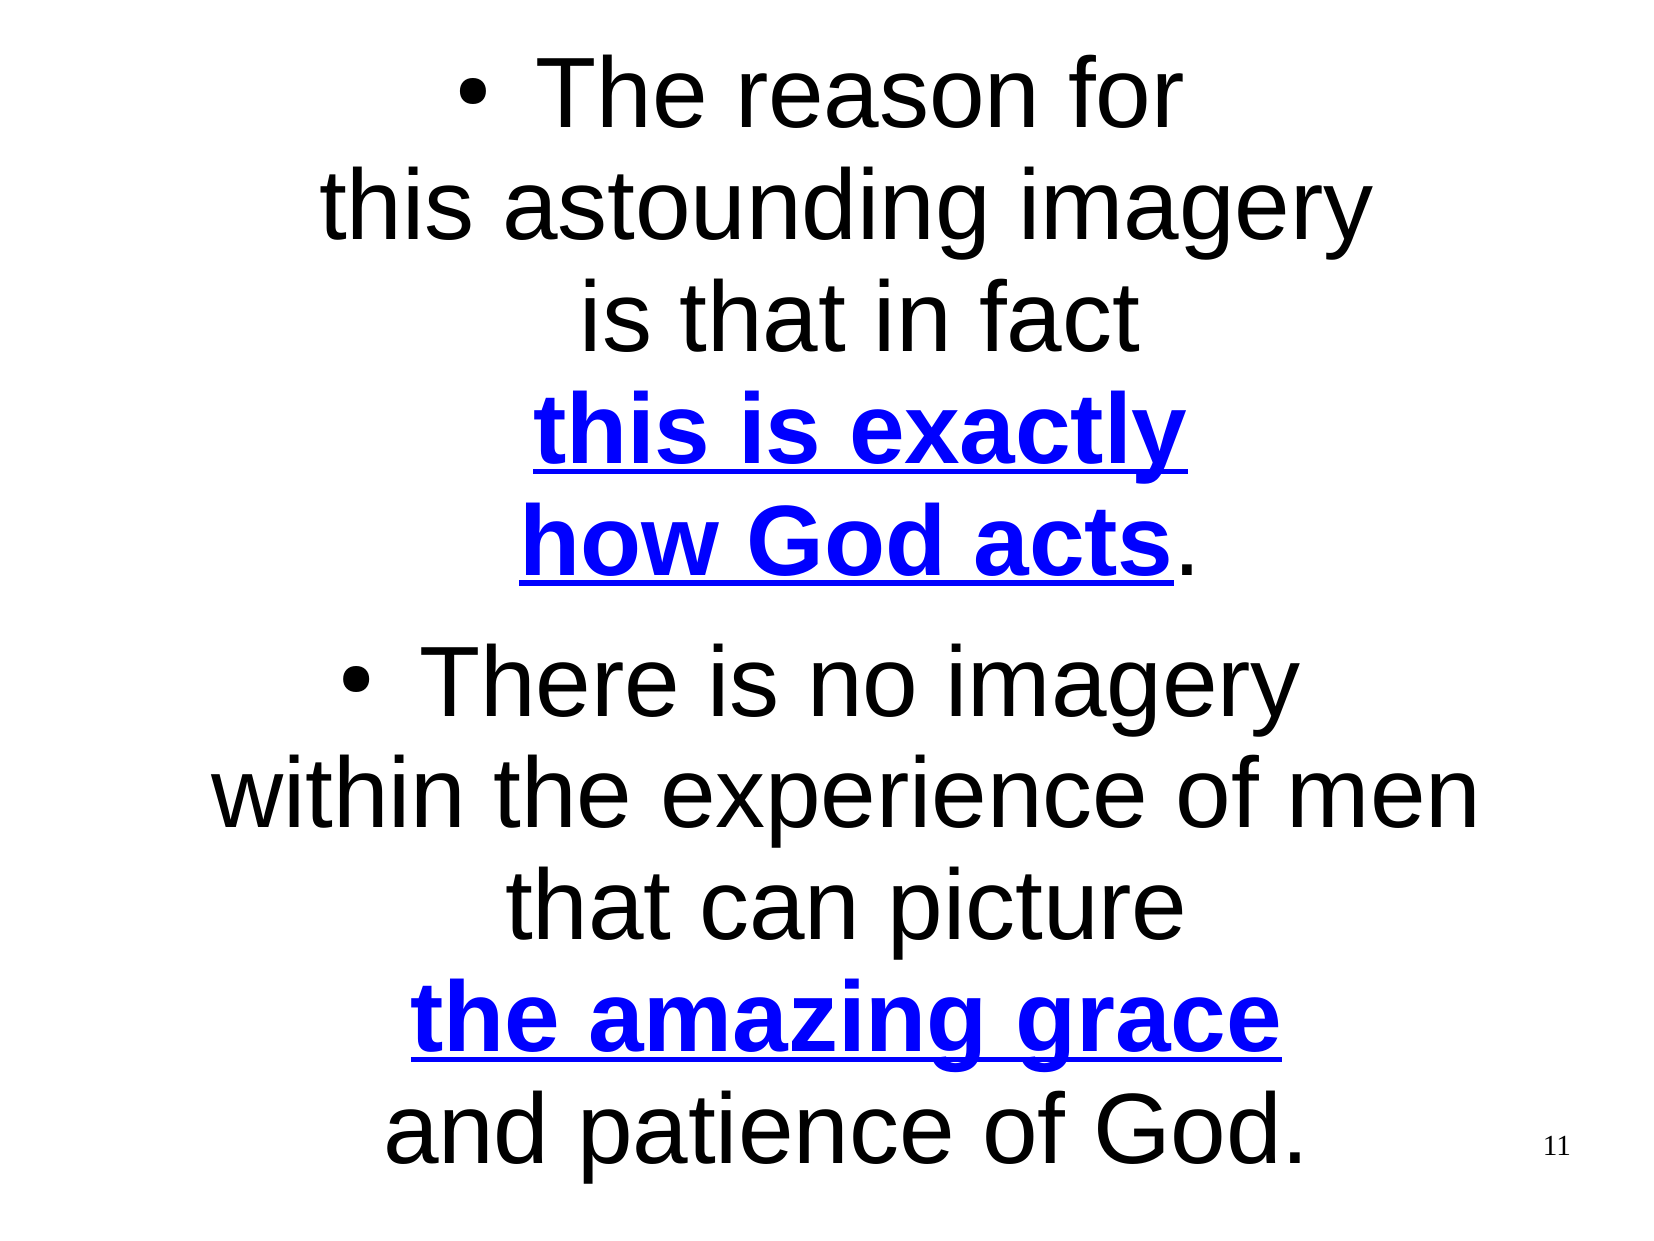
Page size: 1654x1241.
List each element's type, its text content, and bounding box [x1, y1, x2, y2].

list The reason for this astounding imagery is that in fact this is exactly how God acts. There is no imagery within the experience of men that can picture the amazing grace and patience of God. [37, 37, 1613, 1201]
